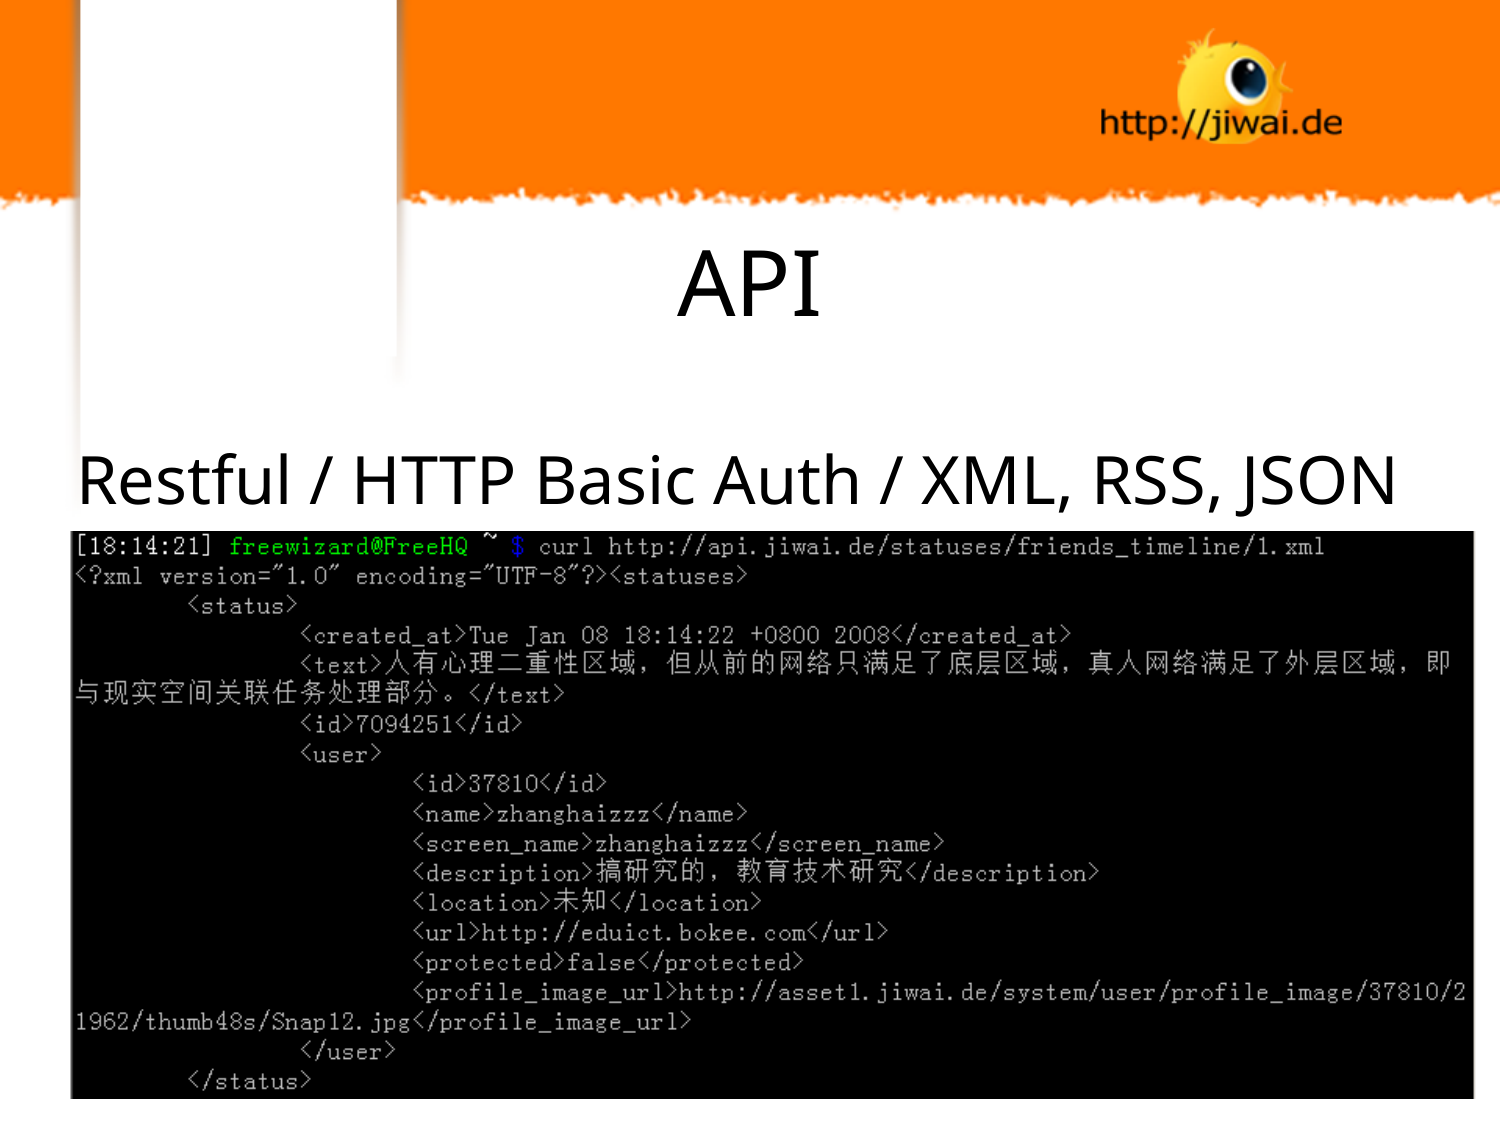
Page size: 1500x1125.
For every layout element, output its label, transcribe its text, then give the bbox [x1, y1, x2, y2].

picture [0, 0, 1500, 1125]
title API [75, 210, 1426, 399]
list Restful / HTTP Basic Auth / XML, RSS, JSON [61, 426, 1447, 532]
